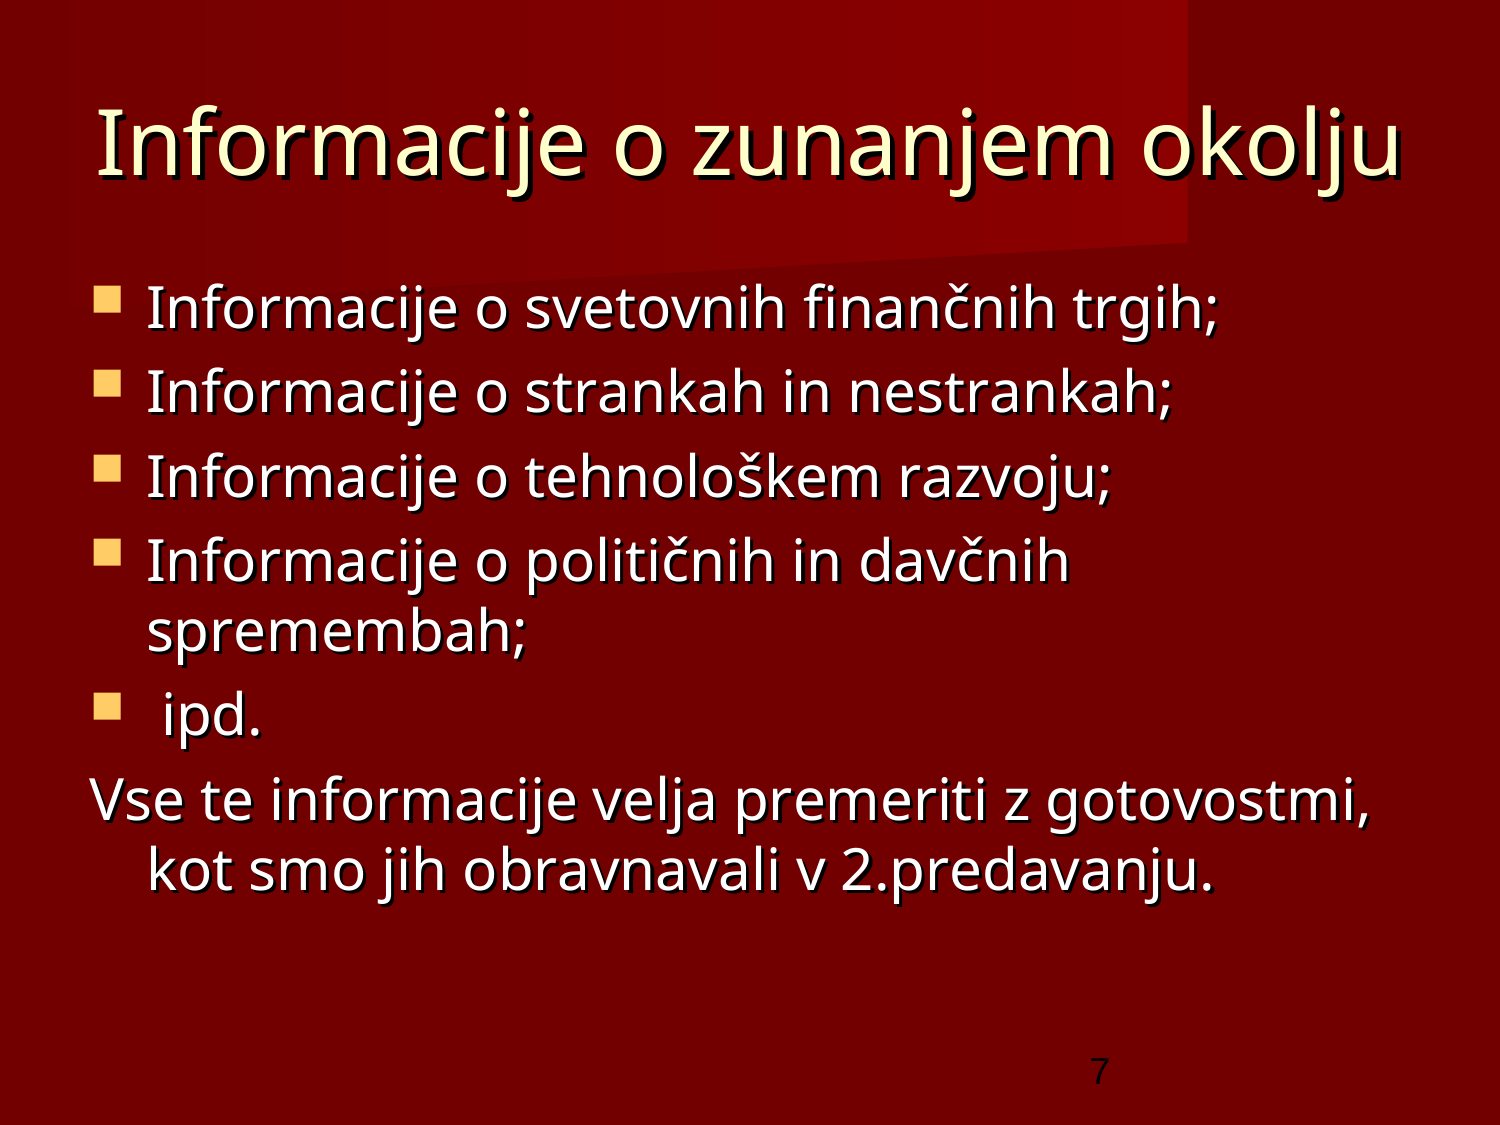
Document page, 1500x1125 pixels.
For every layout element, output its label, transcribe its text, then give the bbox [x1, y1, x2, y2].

list Informacije o svetovnih finančnih trgih; Informacije o strankah in nestrankah; Informacije o tehnološkem razvoju; Informacije o političnih in davčnih spremembah; ipd. Vse te informacije velja premeriti z gotovostmi, kot smo jih obravnavali v 2.predavanju. [75, 262, 1426, 1001]
title Informacije o zunanjem okolju [75, 45, 1426, 233]
